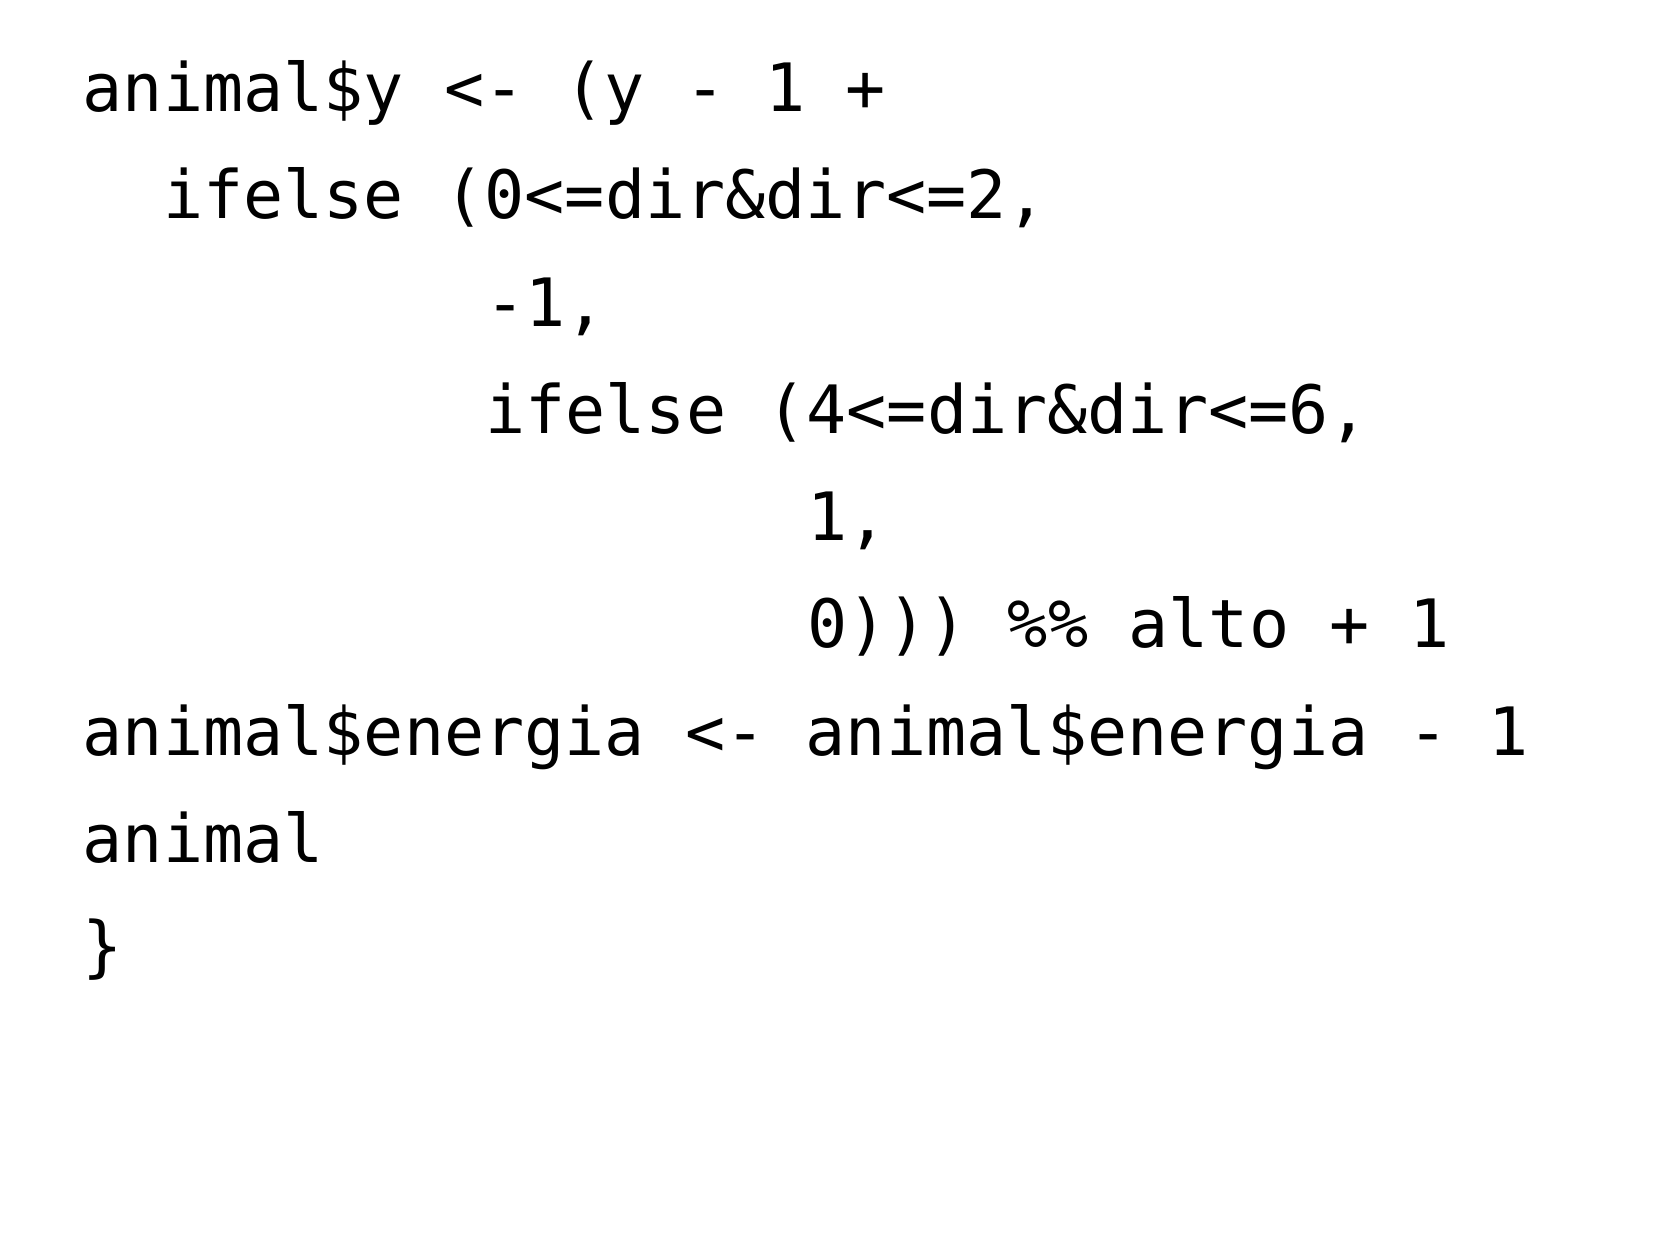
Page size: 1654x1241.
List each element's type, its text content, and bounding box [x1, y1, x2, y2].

list animal$y <- (y - 1 + ifelse (0<=dir&dir<=2, -1, ifelse (4<=dir&dir<=6, 1, 0))) %% alto + 1 animal$energia <- animal$energia - 1 animal } [82, 49, 1571, 1205]
